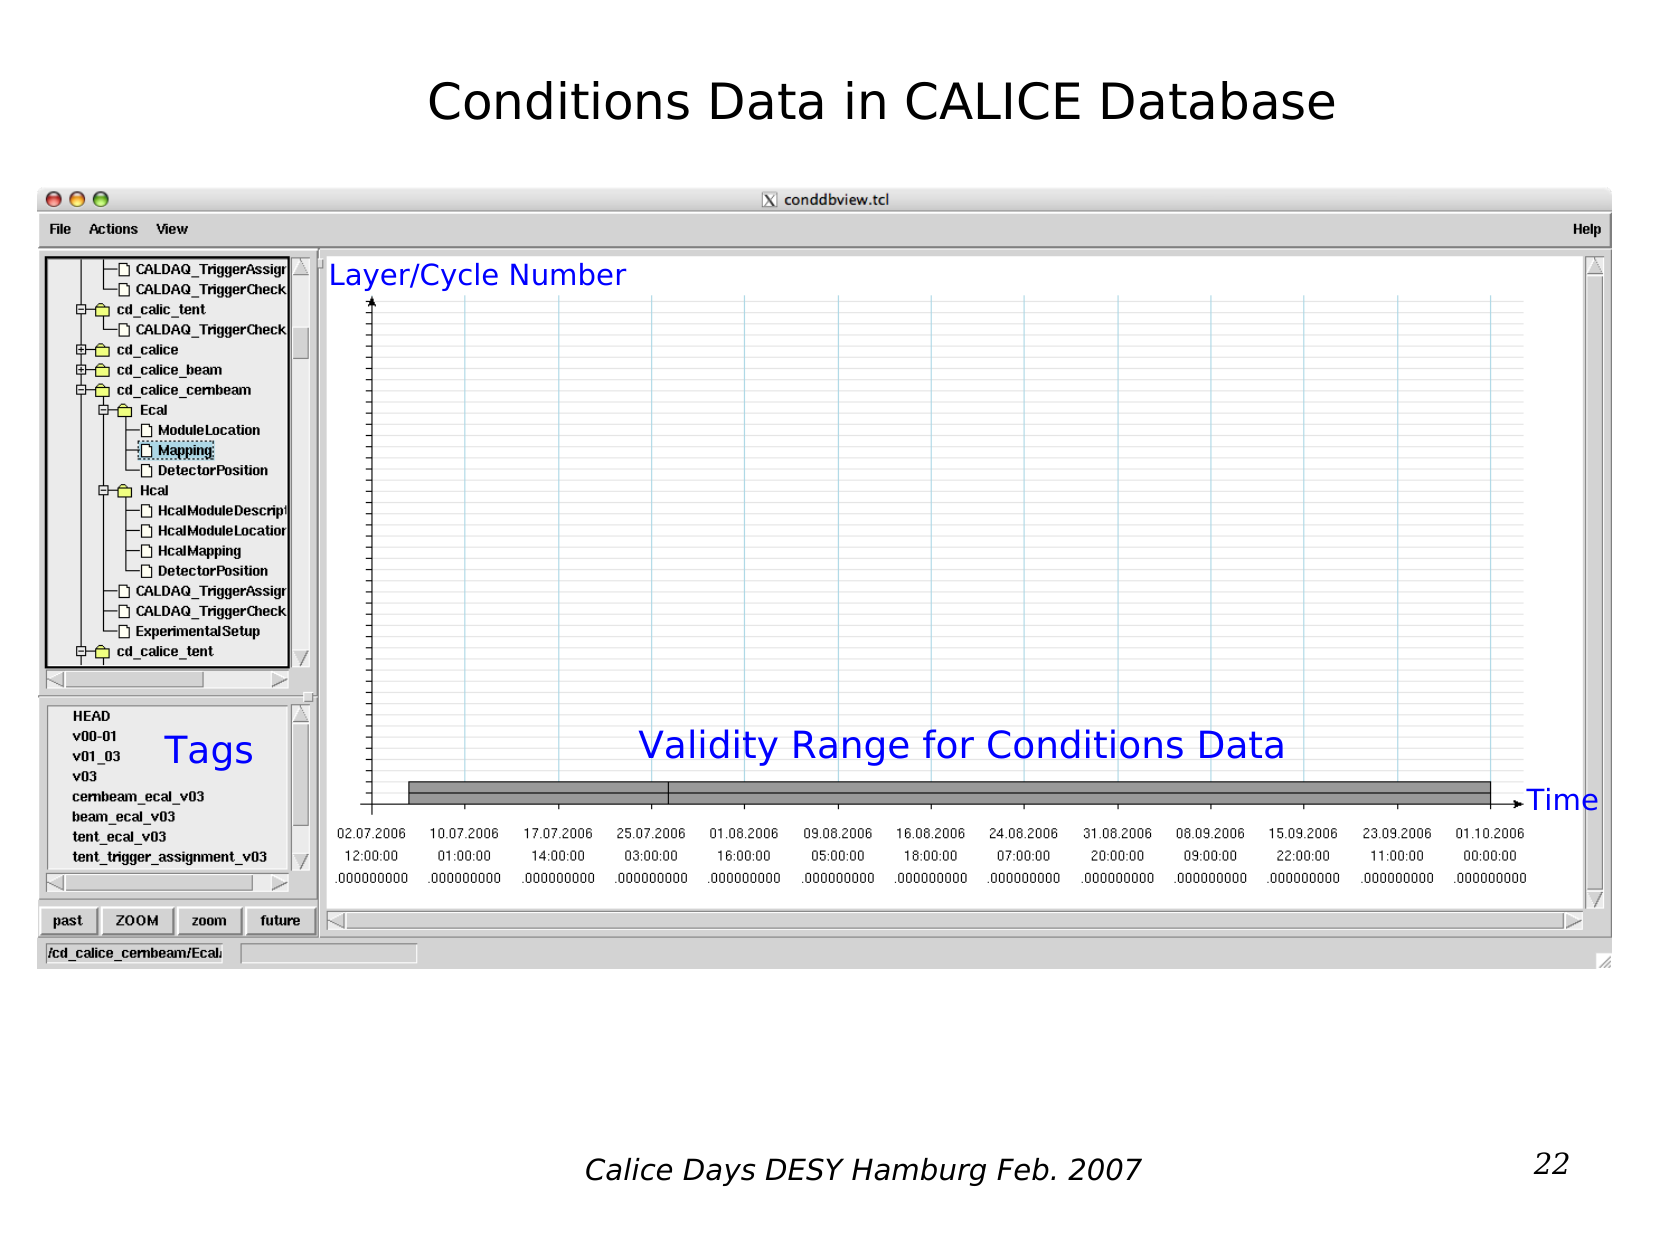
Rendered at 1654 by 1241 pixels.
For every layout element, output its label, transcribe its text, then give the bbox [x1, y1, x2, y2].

text_box Conditions Data in CALICE Database [412, 65, 1334, 139]
picture [37, 187, 1612, 969]
text_box Time [1511, 775, 1615, 826]
text_box Validity Range for Conditions Data [623, 716, 1288, 775]
text_box Tags [149, 721, 267, 781]
text_box Layer/Cycle Number [313, 250, 642, 300]
